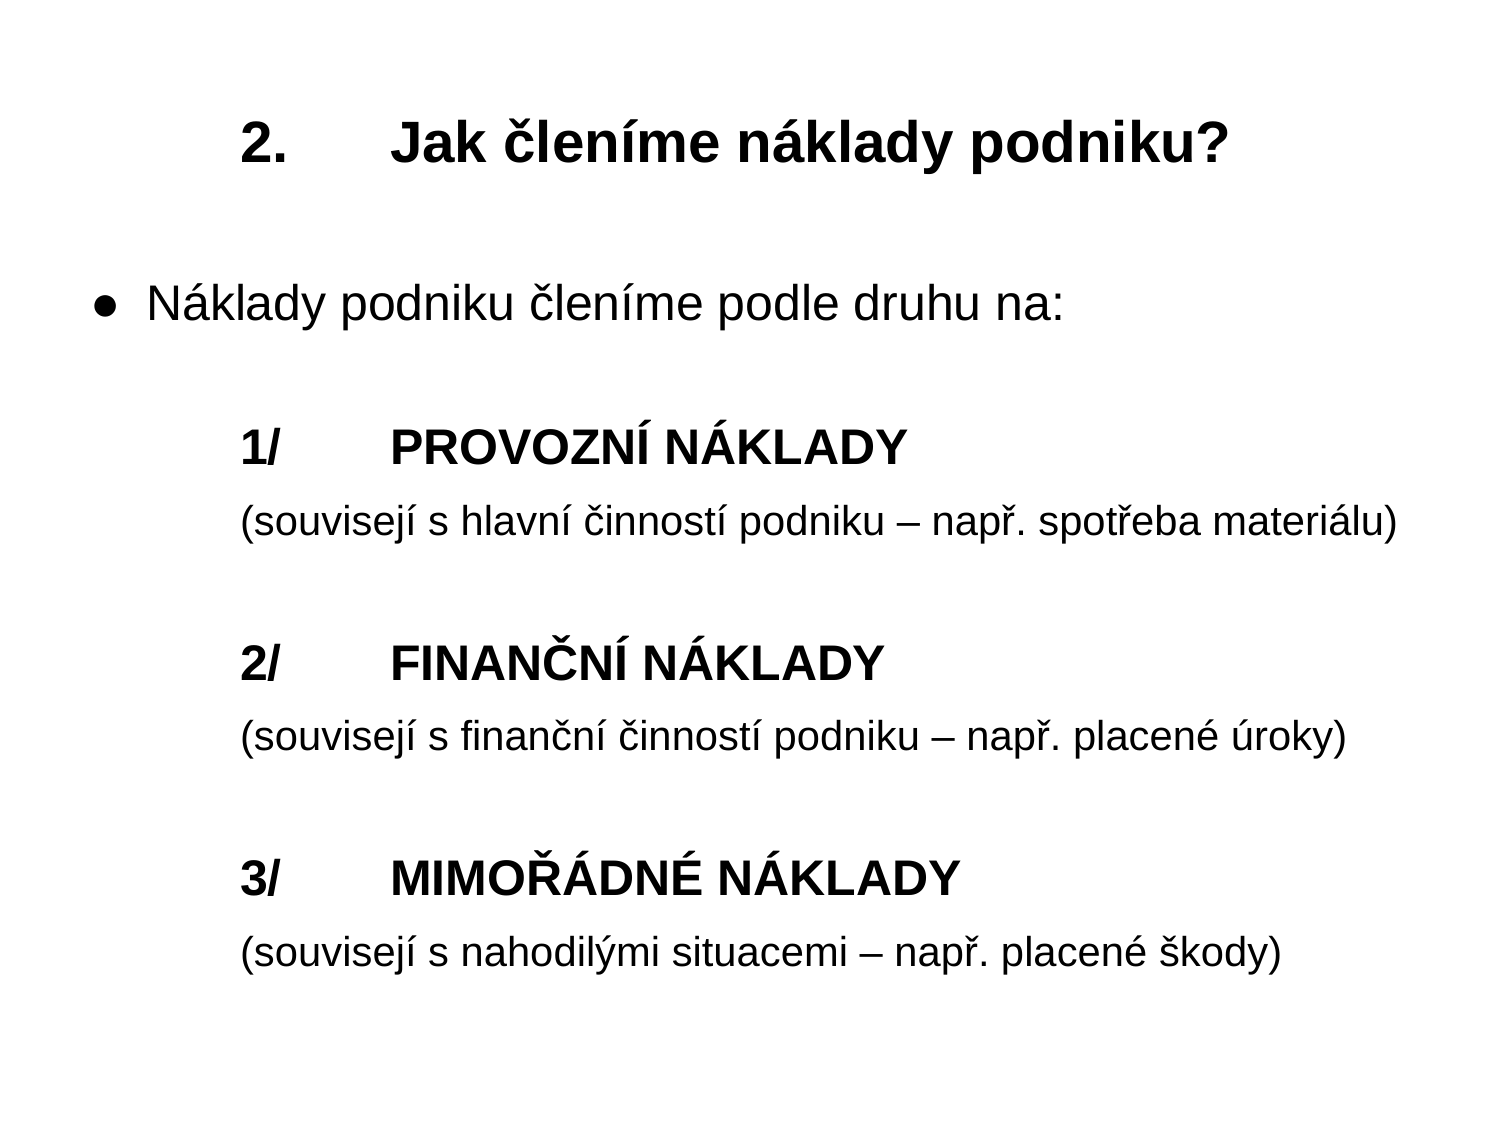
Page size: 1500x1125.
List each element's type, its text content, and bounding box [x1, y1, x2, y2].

title 2. Jak členíme náklady podniku? [75, 45, 1426, 233]
list ● Náklady podniku členíme podle druhu na: 1/ PROVOZNÍ NÁKLADY (souvisejí s hlavní činností podniku – např. spotřeba materiálu) 2/ FINANČNÍ NÁKLADY (souvisejí s finanční činností podniku – např. placené úroky) 3/ MIMOŘÁDNÉ NÁKLADY (souvisejí s nahodilými situacemi – např. placené škody) [75, 262, 1426, 1006]
